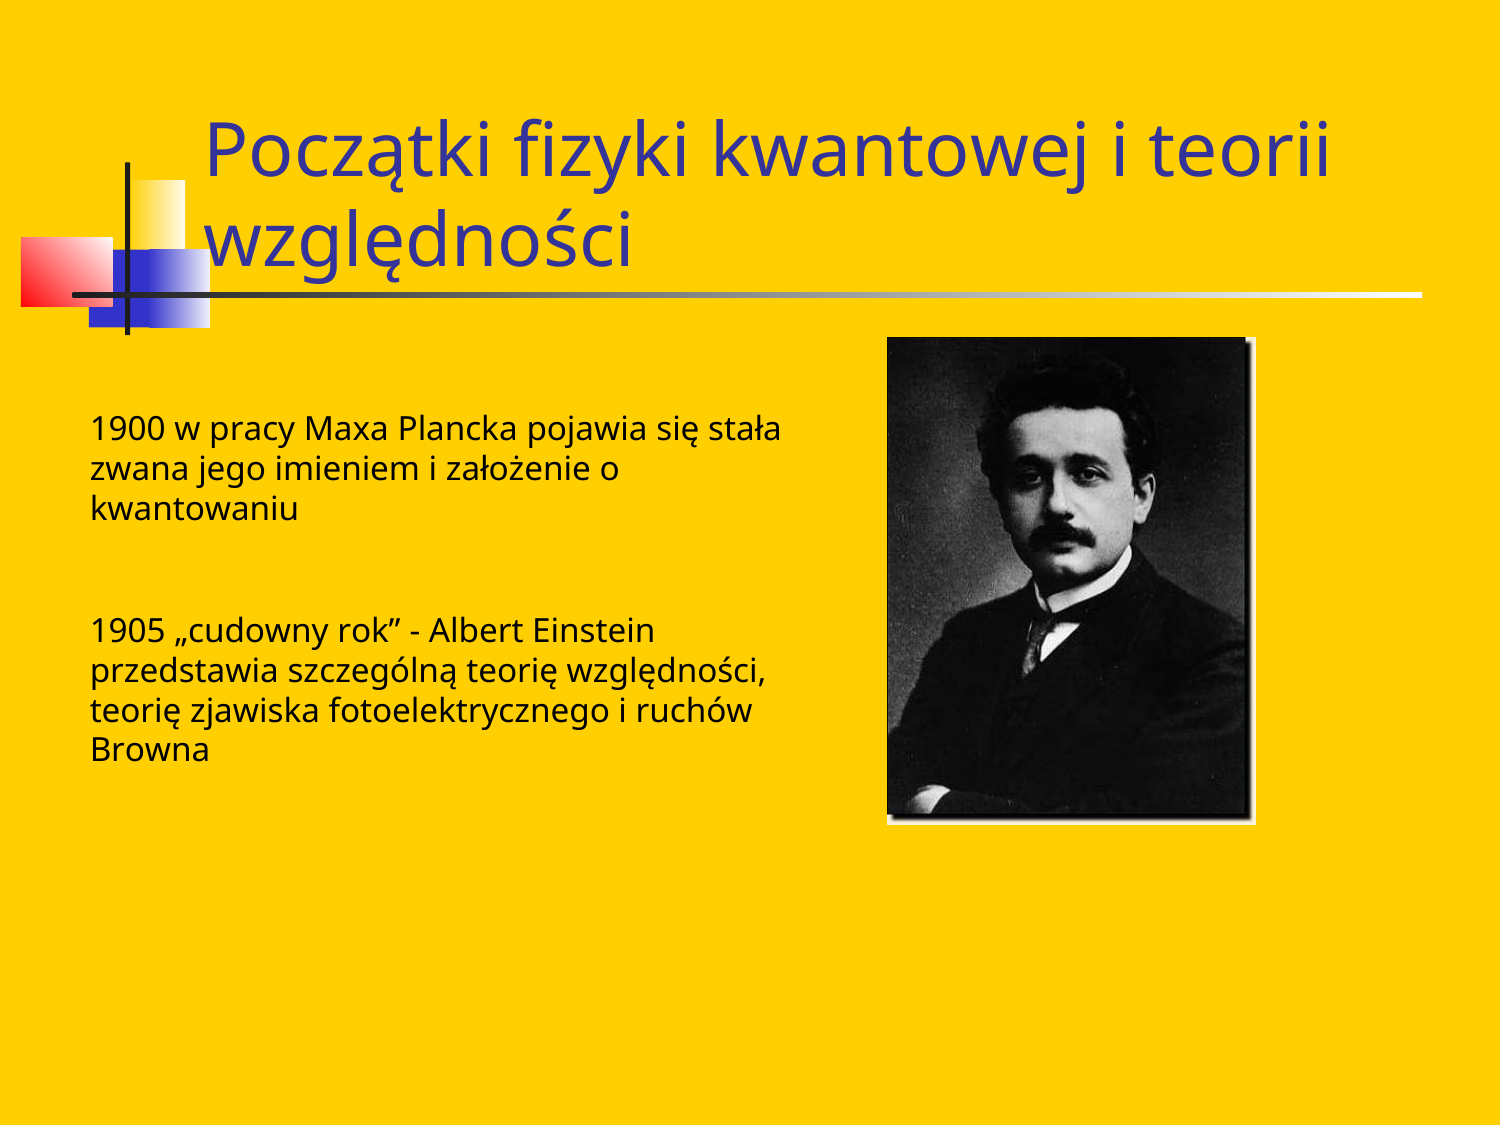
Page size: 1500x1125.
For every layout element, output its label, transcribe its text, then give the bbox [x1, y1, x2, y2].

picture [887, 337, 1256, 826]
text_box 1900 w pracy Maxa Plancka pojawia się stała zwana jego imieniem i założenie o kwantowaniu 1905 „cudowny rok” - Albert Einstein przedstawia szczególną teorię względności, teorię zjawiska fotoelektrycznego i ruchów Browna [75, 399, 813, 898]
title Początki fizyki kwantowej i teorii względności [188, 93, 1468, 289]
